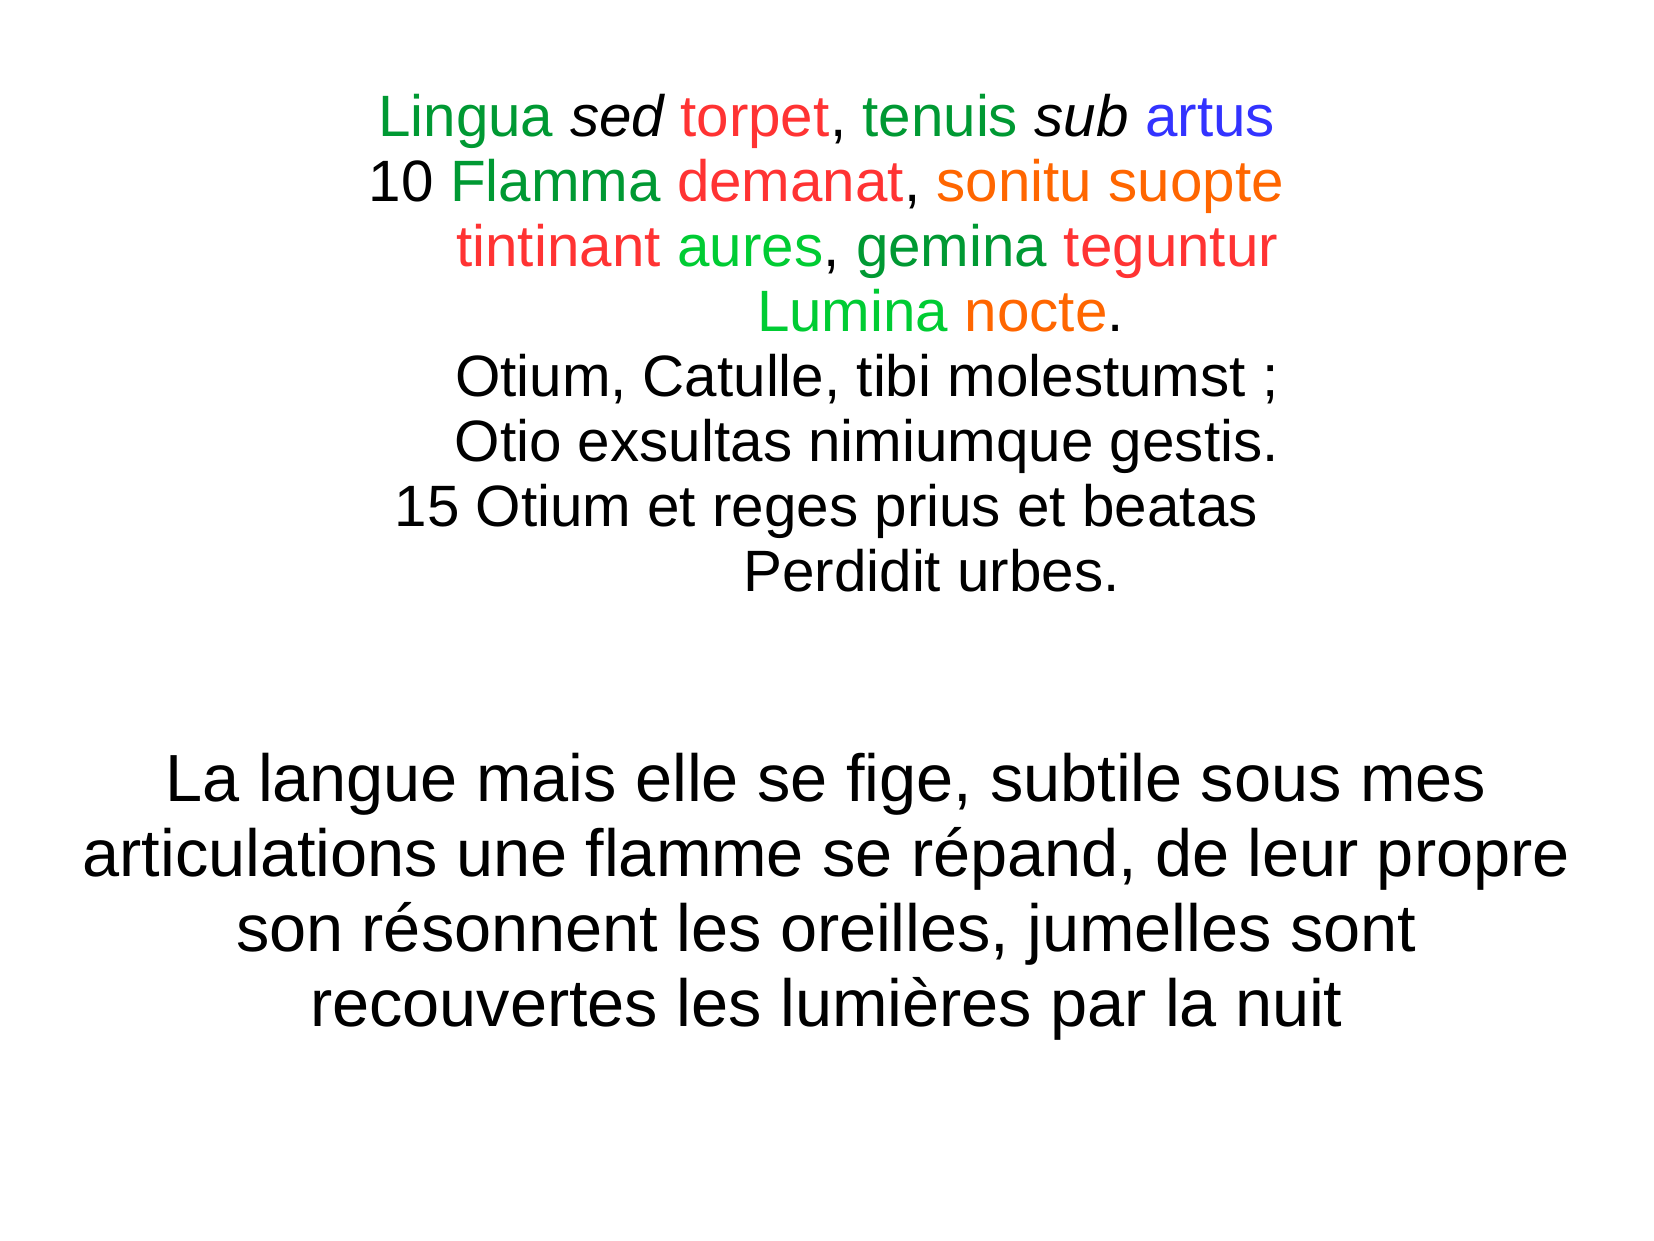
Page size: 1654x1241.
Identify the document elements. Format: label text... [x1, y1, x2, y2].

title Lingua sed torpet, tenuis sub artus 10 Flamma demanat, sonitu suopte tintinant aures, gemina teguntur Lumina nocte. Otium, Catulle, tibi molestumst ; Otio exsultas nimiumque gestis. 15 Otium et reges prius et beatas Perdidit urbes. [82, 49, 1571, 638]
subtitle La langue mais elle se fige, subtile sous mes articulations une flamme se répand, de leur propre son résonnent les oreilles, jumelles sont recouvertes les lumières par la nuit [82, 673, 1571, 1109]
